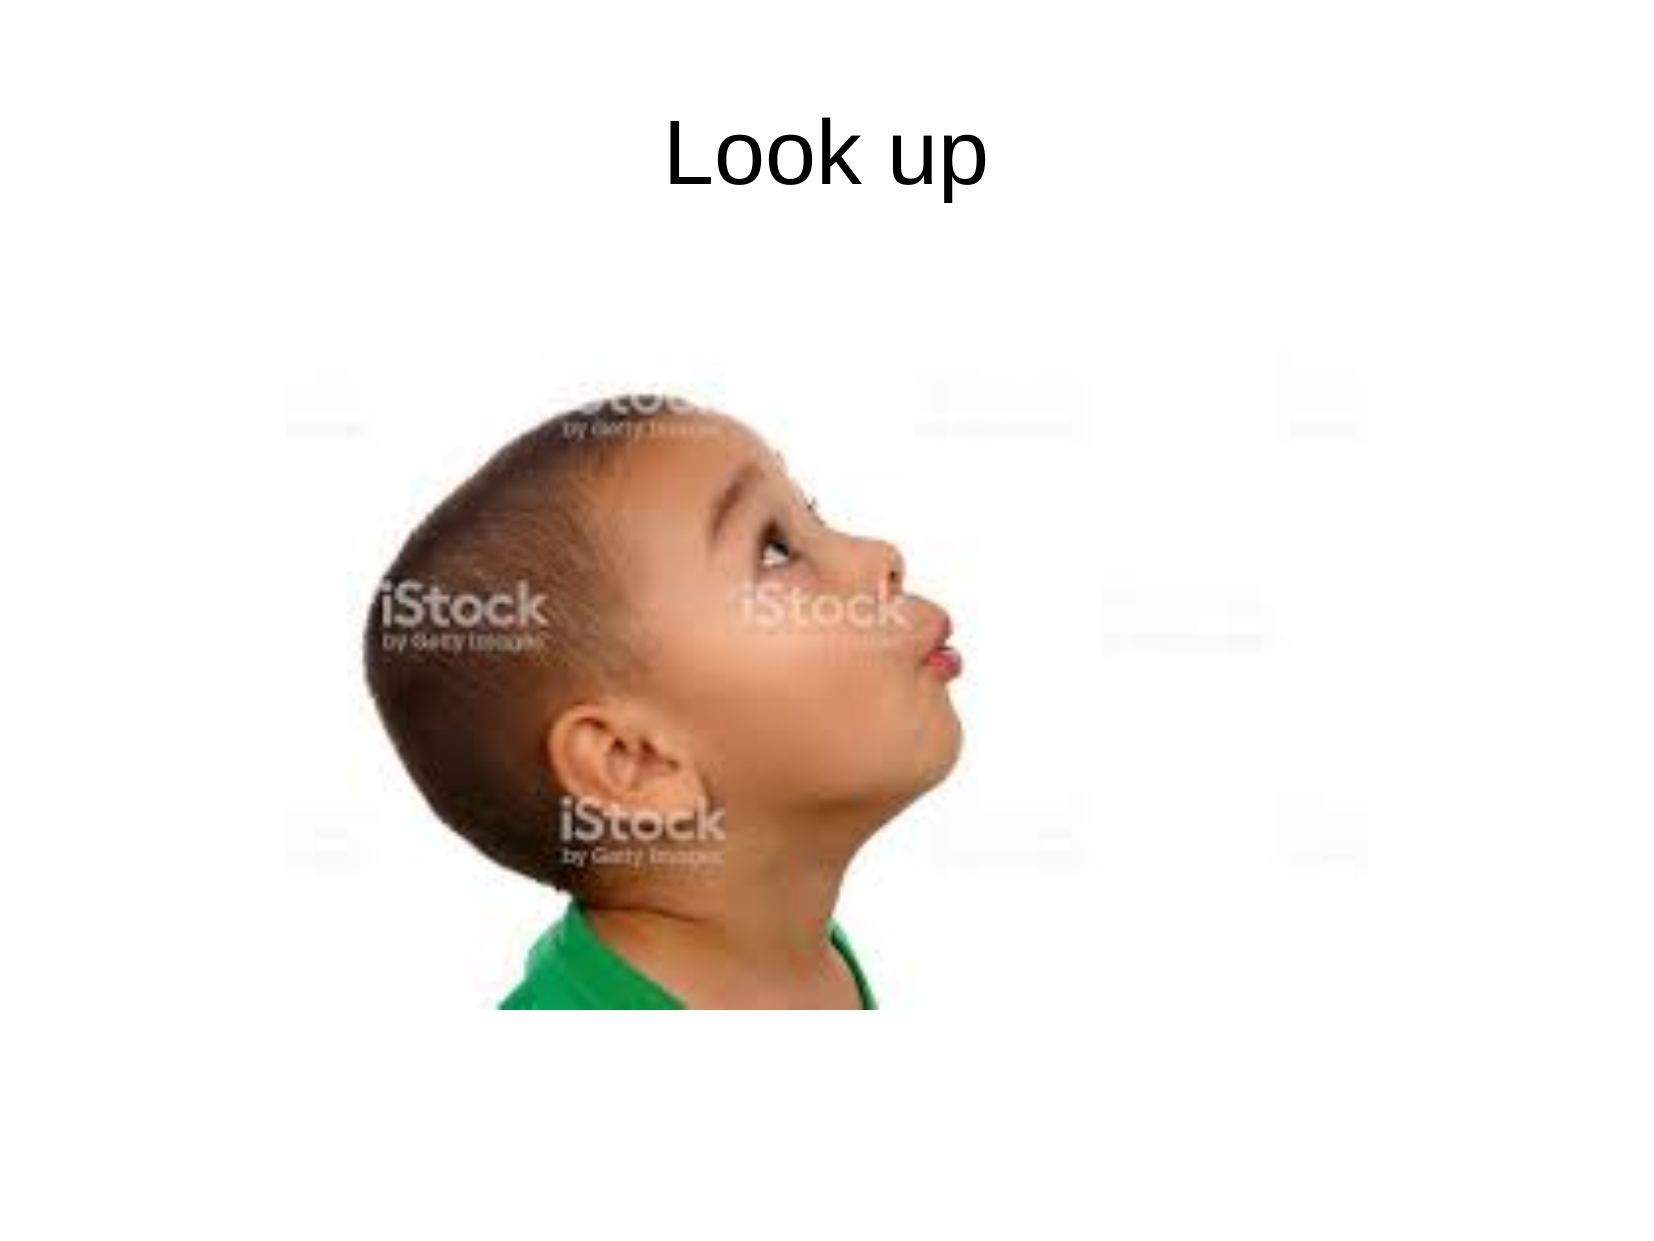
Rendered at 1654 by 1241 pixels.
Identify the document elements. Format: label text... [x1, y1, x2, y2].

title Look up [82, 49, 1571, 257]
picture [286, 290, 1368, 1010]
